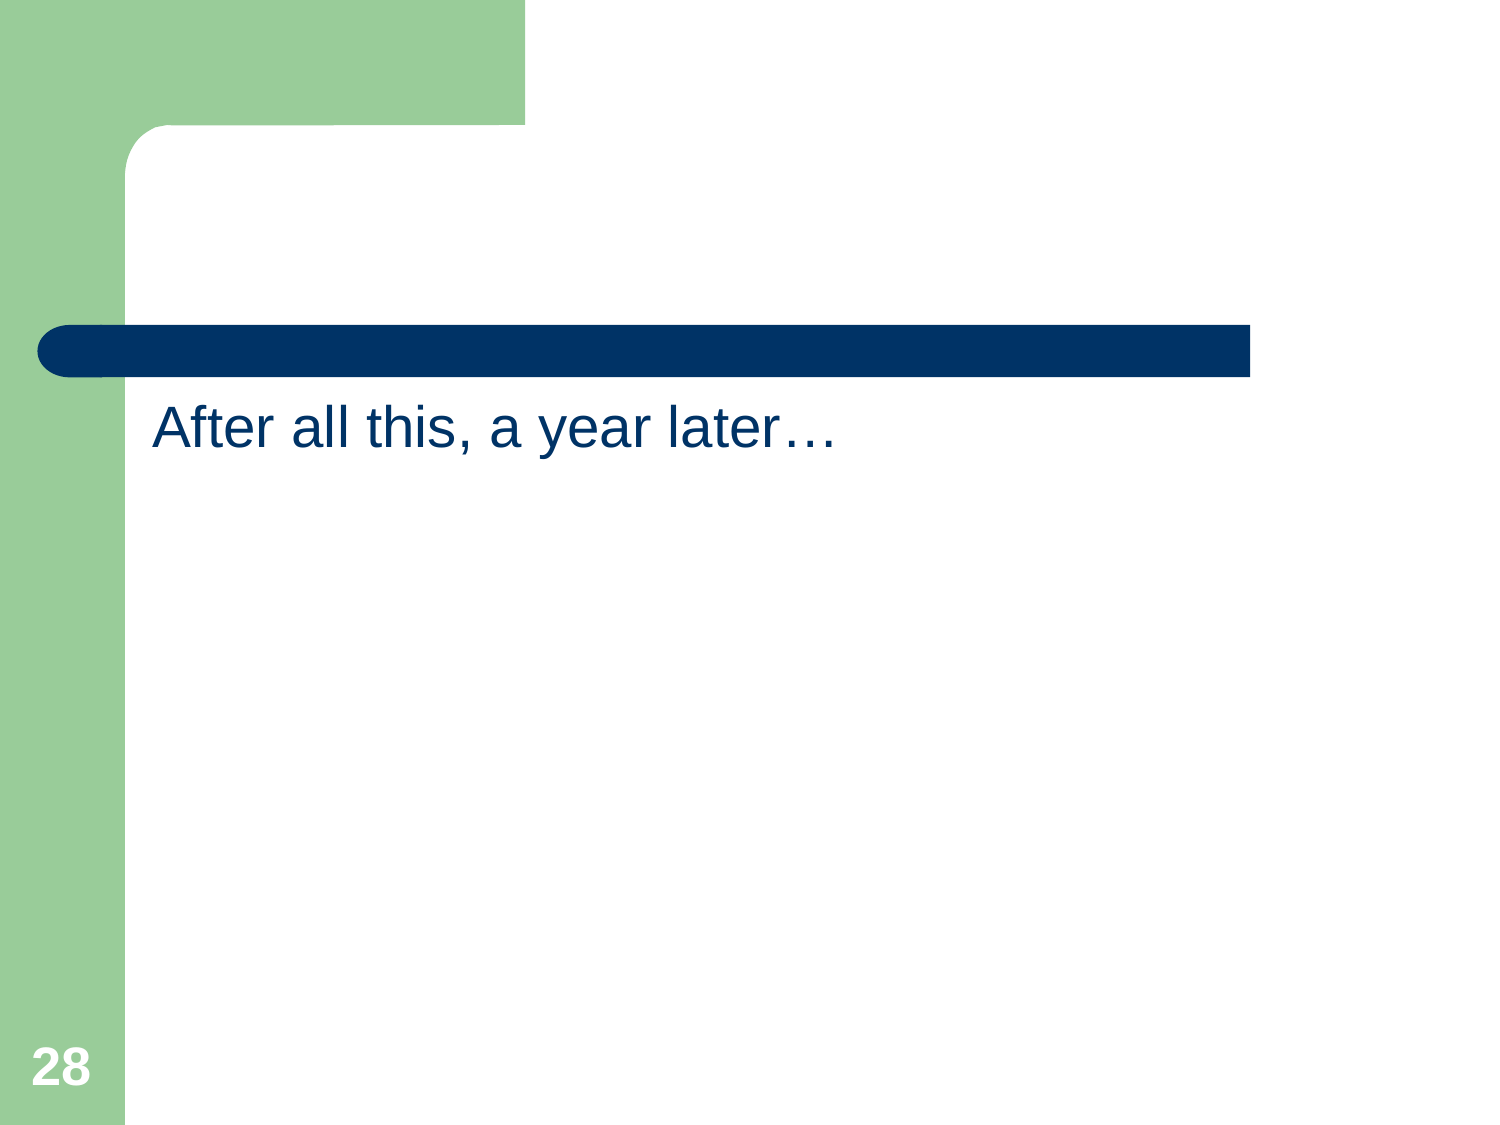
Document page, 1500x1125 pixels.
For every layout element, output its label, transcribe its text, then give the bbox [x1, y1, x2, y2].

list After all this, a year later… [137, 387, 1400, 999]
